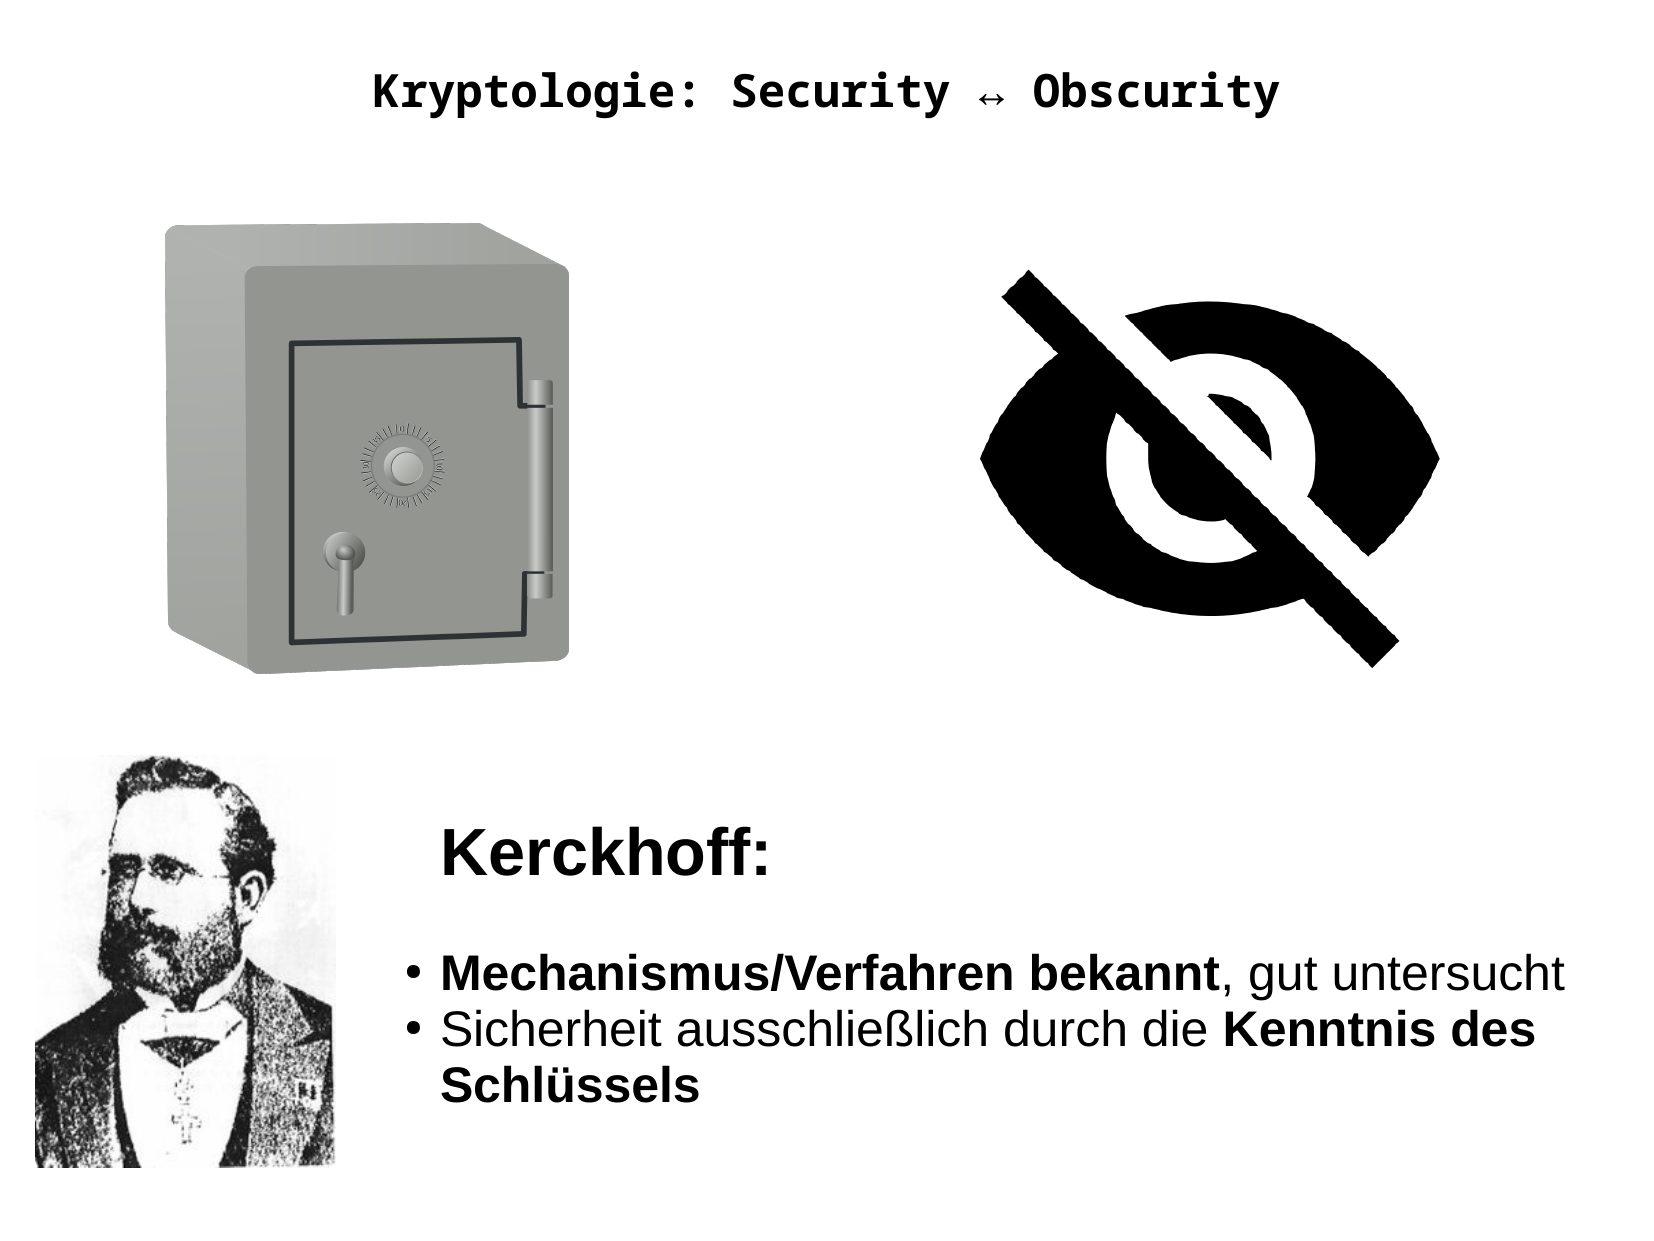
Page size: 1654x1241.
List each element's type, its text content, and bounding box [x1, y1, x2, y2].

picture [980, 259, 1441, 699]
picture [165, 223, 569, 674]
title Kryptologie: Security ↔ Obscurity [82, 49, 1571, 130]
picture [35, 755, 336, 1168]
text_box Kerckhoff: Mechanismus/Verfahren bekannt, gut untersucht Sicherheit ausschließlich durch die Kenntnis des Schlüssels [389, 807, 1595, 1123]
